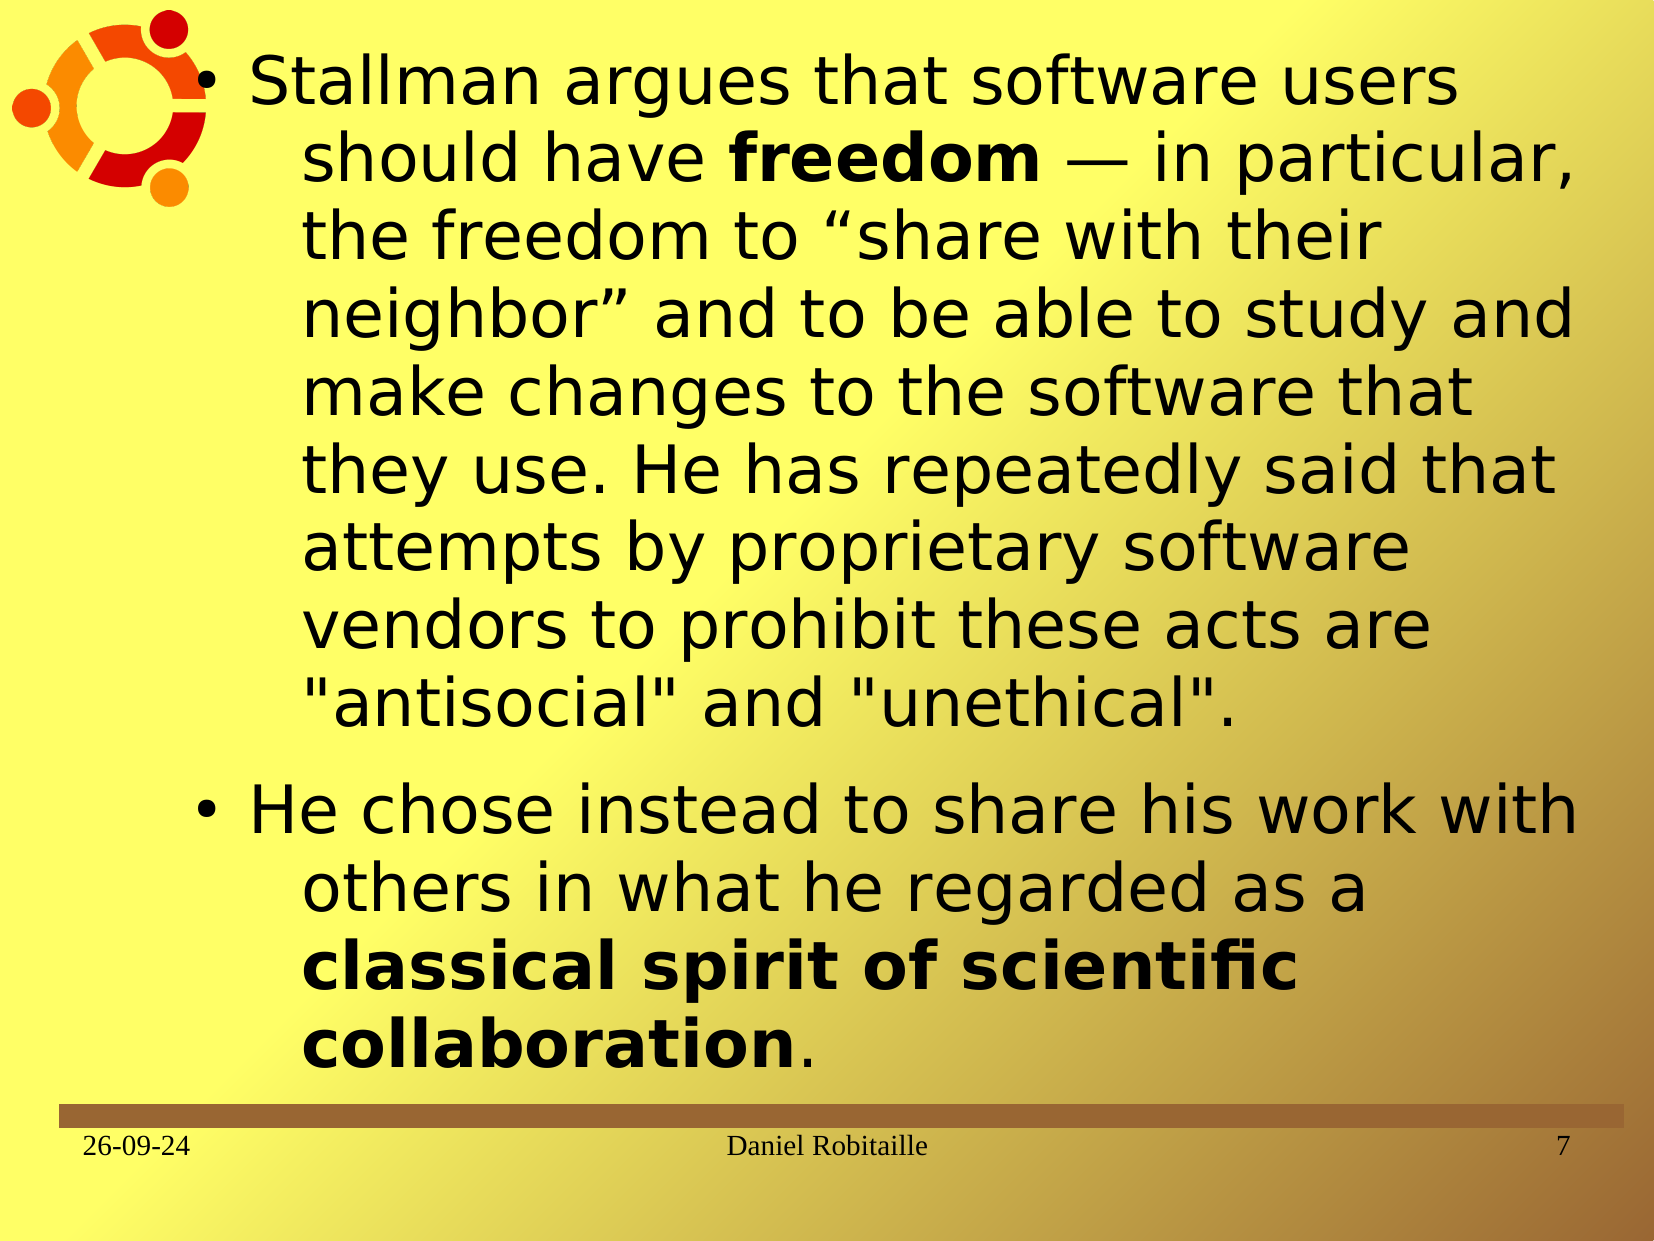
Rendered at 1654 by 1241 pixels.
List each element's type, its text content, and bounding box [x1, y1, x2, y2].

list Stallman argues that software users should have freedom — in particular, the freedom to “share with their neighbor” and to be able to study and make changes to the software that they use. He has repeatedly said that attempts by proprietary software vendors to prohibit these acts are "antisocial" and "unethical". He chose instead to share his work with others in what he regarded as a classical spirit of scientific collaboration. [159, 42, 1595, 1083]
picture [12, 10, 207, 207]
